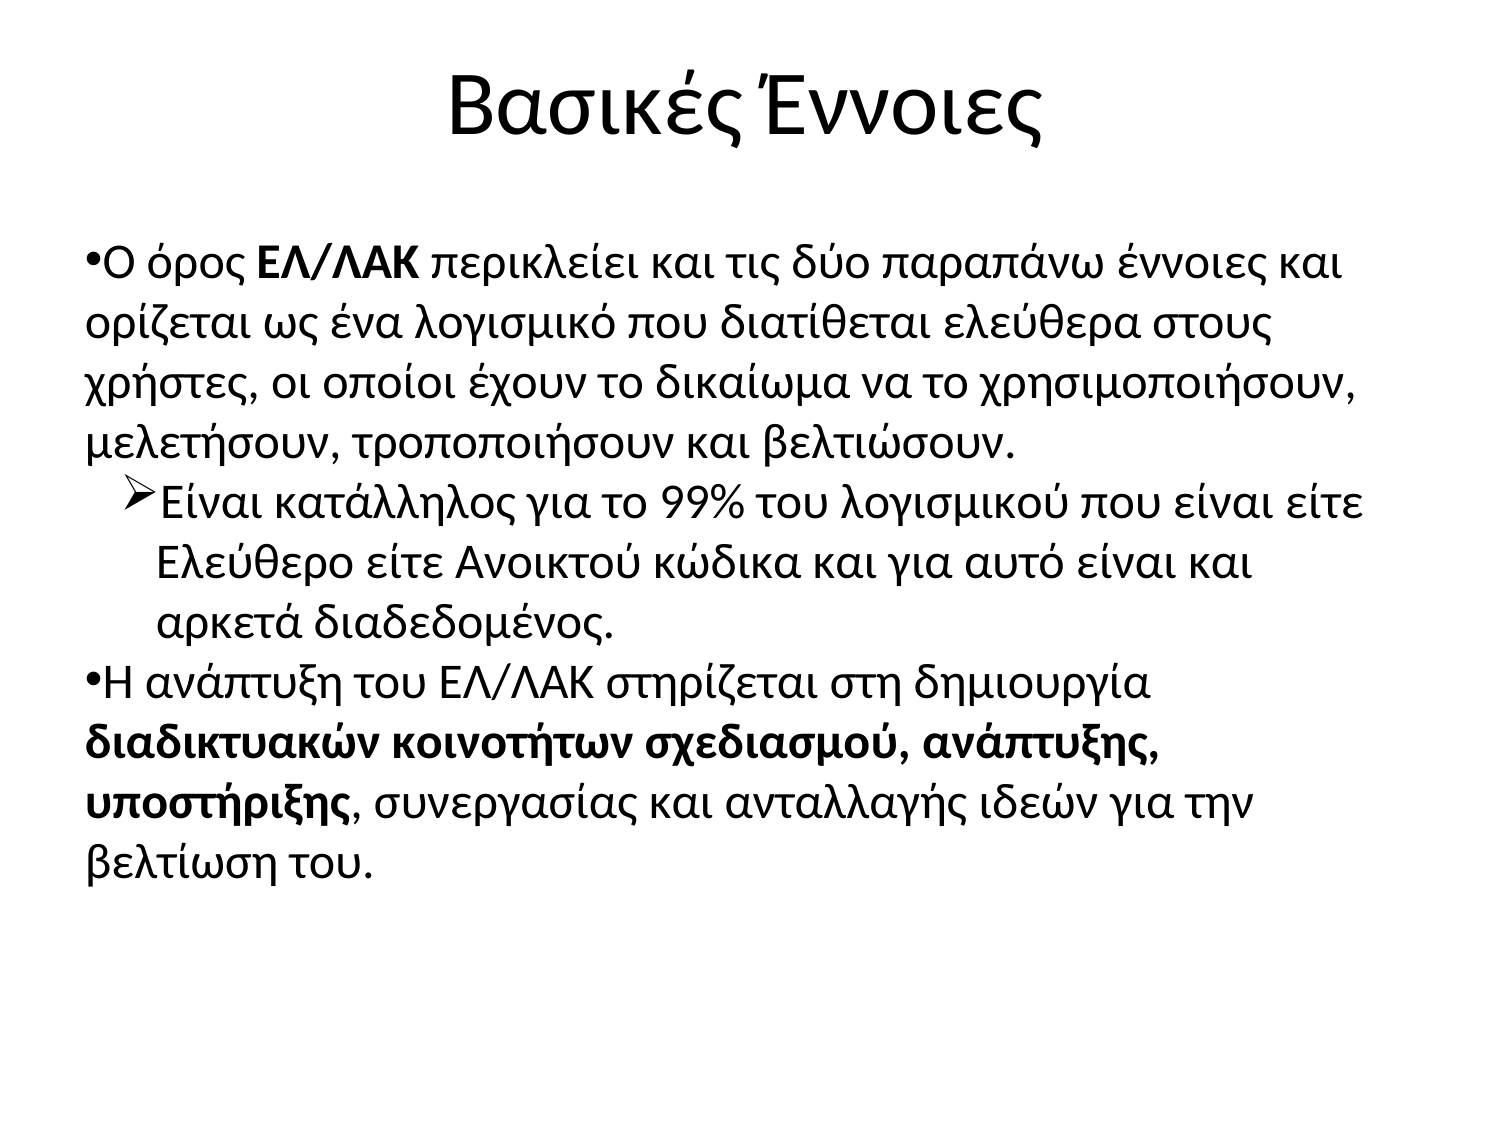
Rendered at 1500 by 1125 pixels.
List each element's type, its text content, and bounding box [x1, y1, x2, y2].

text_box Βασικές Έννοιες [70, 35, 1421, 175]
text_box Ο όρος ΕΛ/ΛΑΚ περικλείει και τις δύο παραπάνω έννοιες και ορίζεται ως ένα λογισμικό που διατίθεται ελεύθερα στους χρήστες, οι οποίοι έχουν το δικαίωμα να το χρησιμοποιήσουν, μελετήσουν, τροποποιήσουν και βελτιώσουν. Είναι κατάλληλος για το 99% του λογισμικού που είναι είτε Ελεύθερο είτε Ανοικτού κώδικα και για αυτό είναι και αρκετά διαδεδομένος. Η ανάπτυξη του ΕΛ/ΛΑΚ στηρίζεται στη δημιουργία διαδικτυακών κοινοτήτων σχεδιασμού, ανάπτυξης, υποστήριξης, συνεργασίας και ανταλλαγής ιδεών για την βελτίωση του. [70, 175, 1421, 919]
